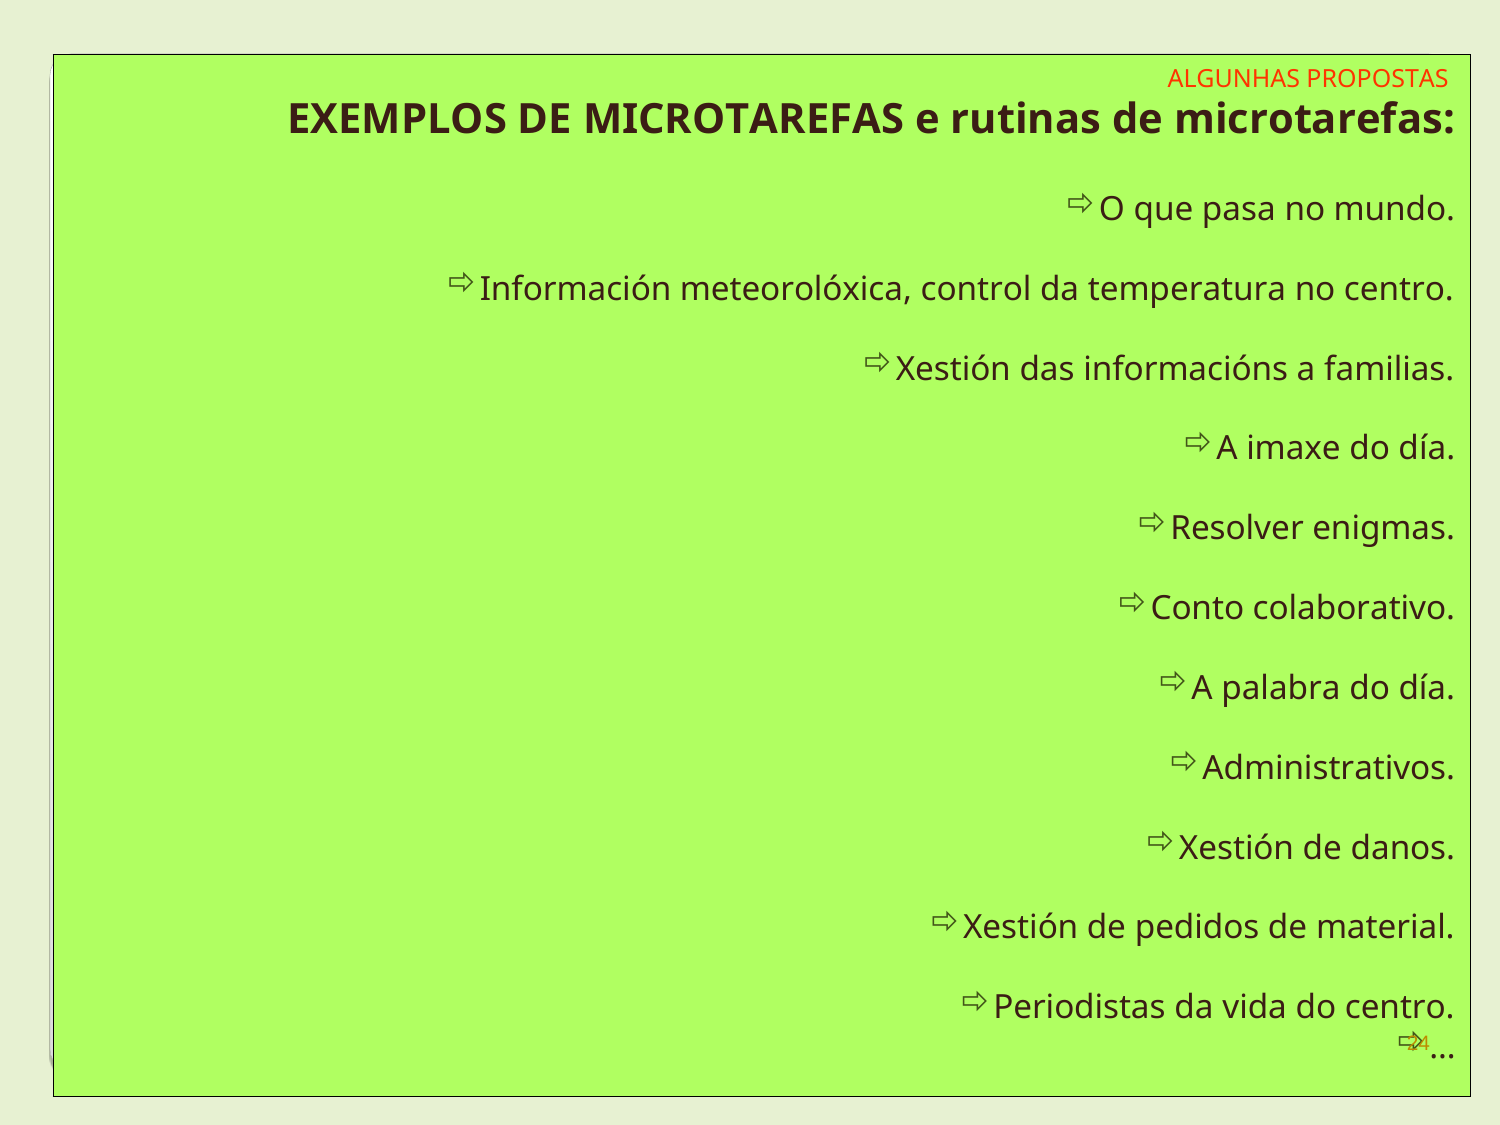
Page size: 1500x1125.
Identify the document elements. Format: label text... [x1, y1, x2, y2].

table_header ALGUNHAS PROPOSTAS EXEMPLOS DE MICROTAREFAS e rutinas de microtarefas: O que pasa no mundo. Información meteorolóxica, control da temperatura no centro. Xestión das informacións a familias. A imaxe do día. Resolver enigmas. Conto colaborativo. A palabra do día. Administrativos. Xestión de danos. Xestión de pedidos de material. Periodistas da vida do centro. … [54, 55, 1470, 1096]
text_box <número> [1369, 1002, 1445, 1063]
